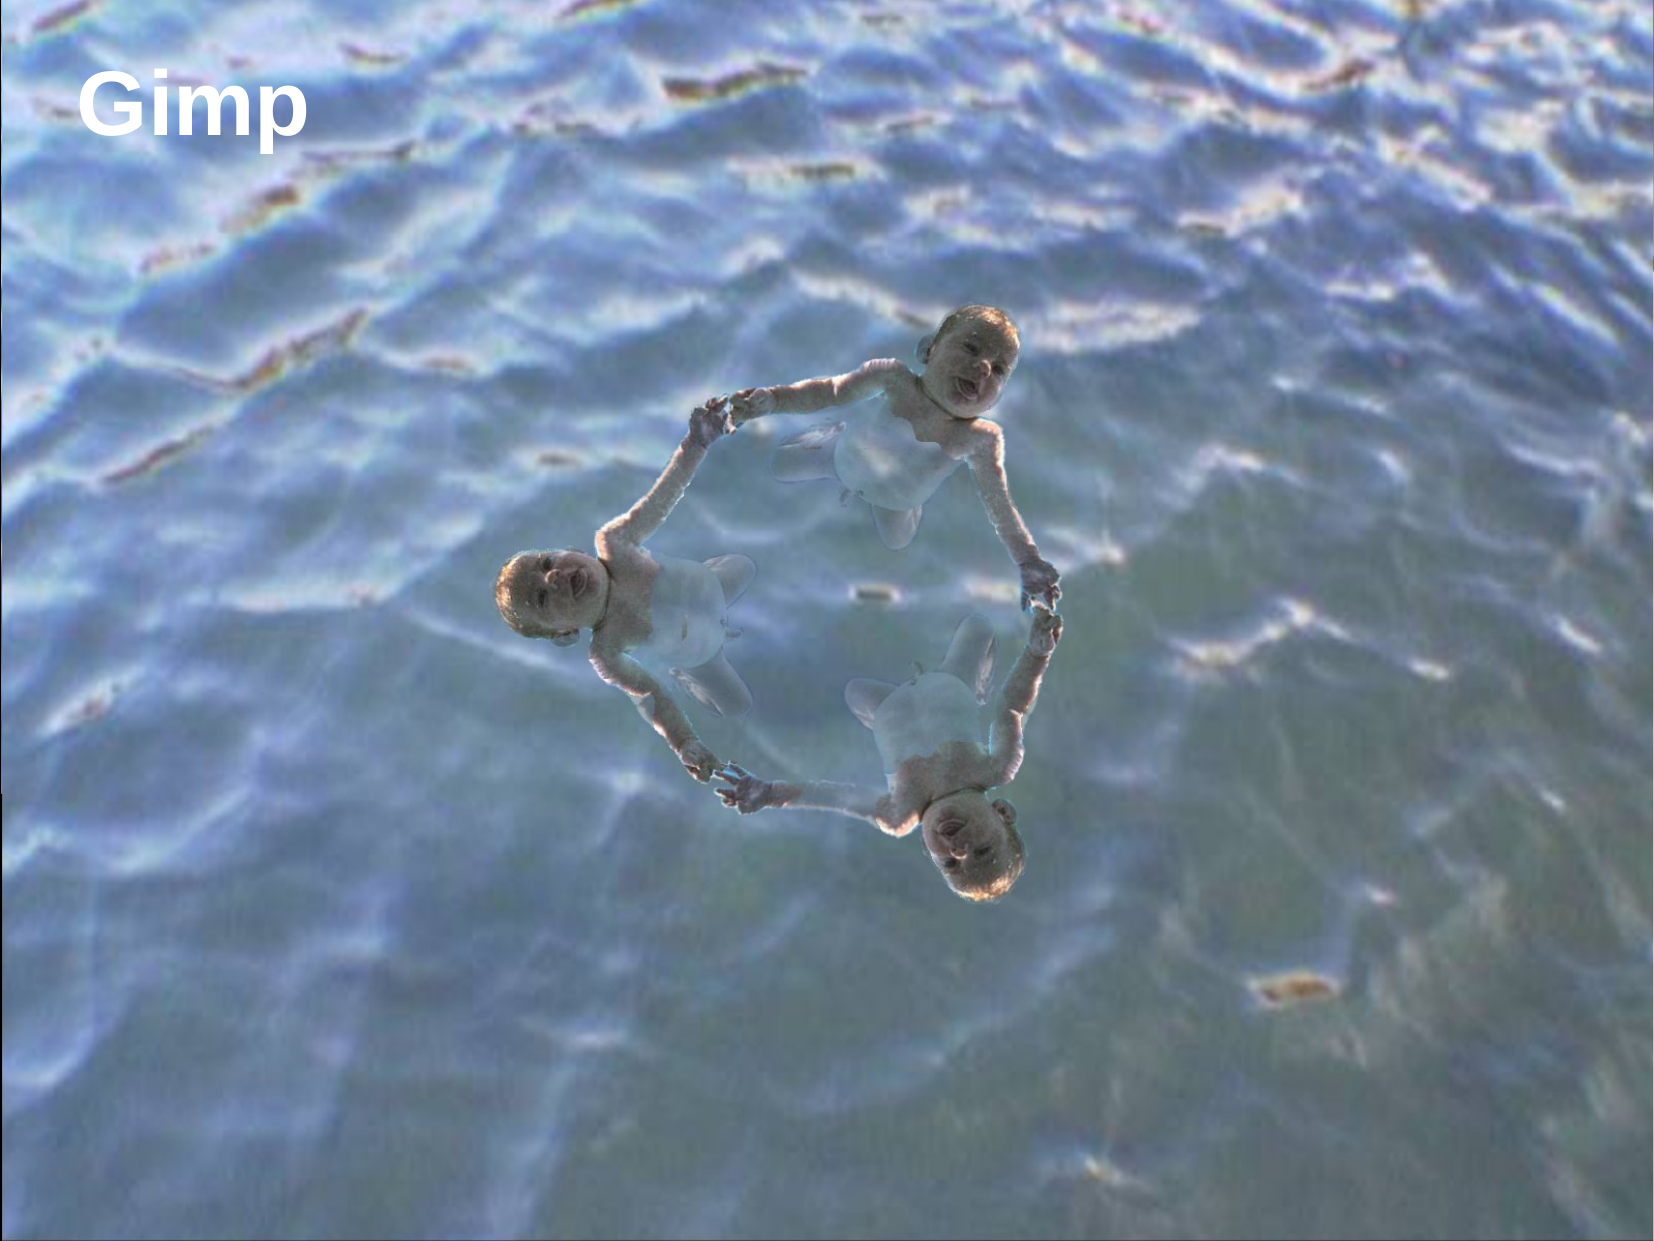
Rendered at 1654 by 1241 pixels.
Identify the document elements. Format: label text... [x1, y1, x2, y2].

title Gimp [76, 7, 1565, 200]
list [82, 290, 1571, 1094]
picture [0, 0, 1654, 1241]
